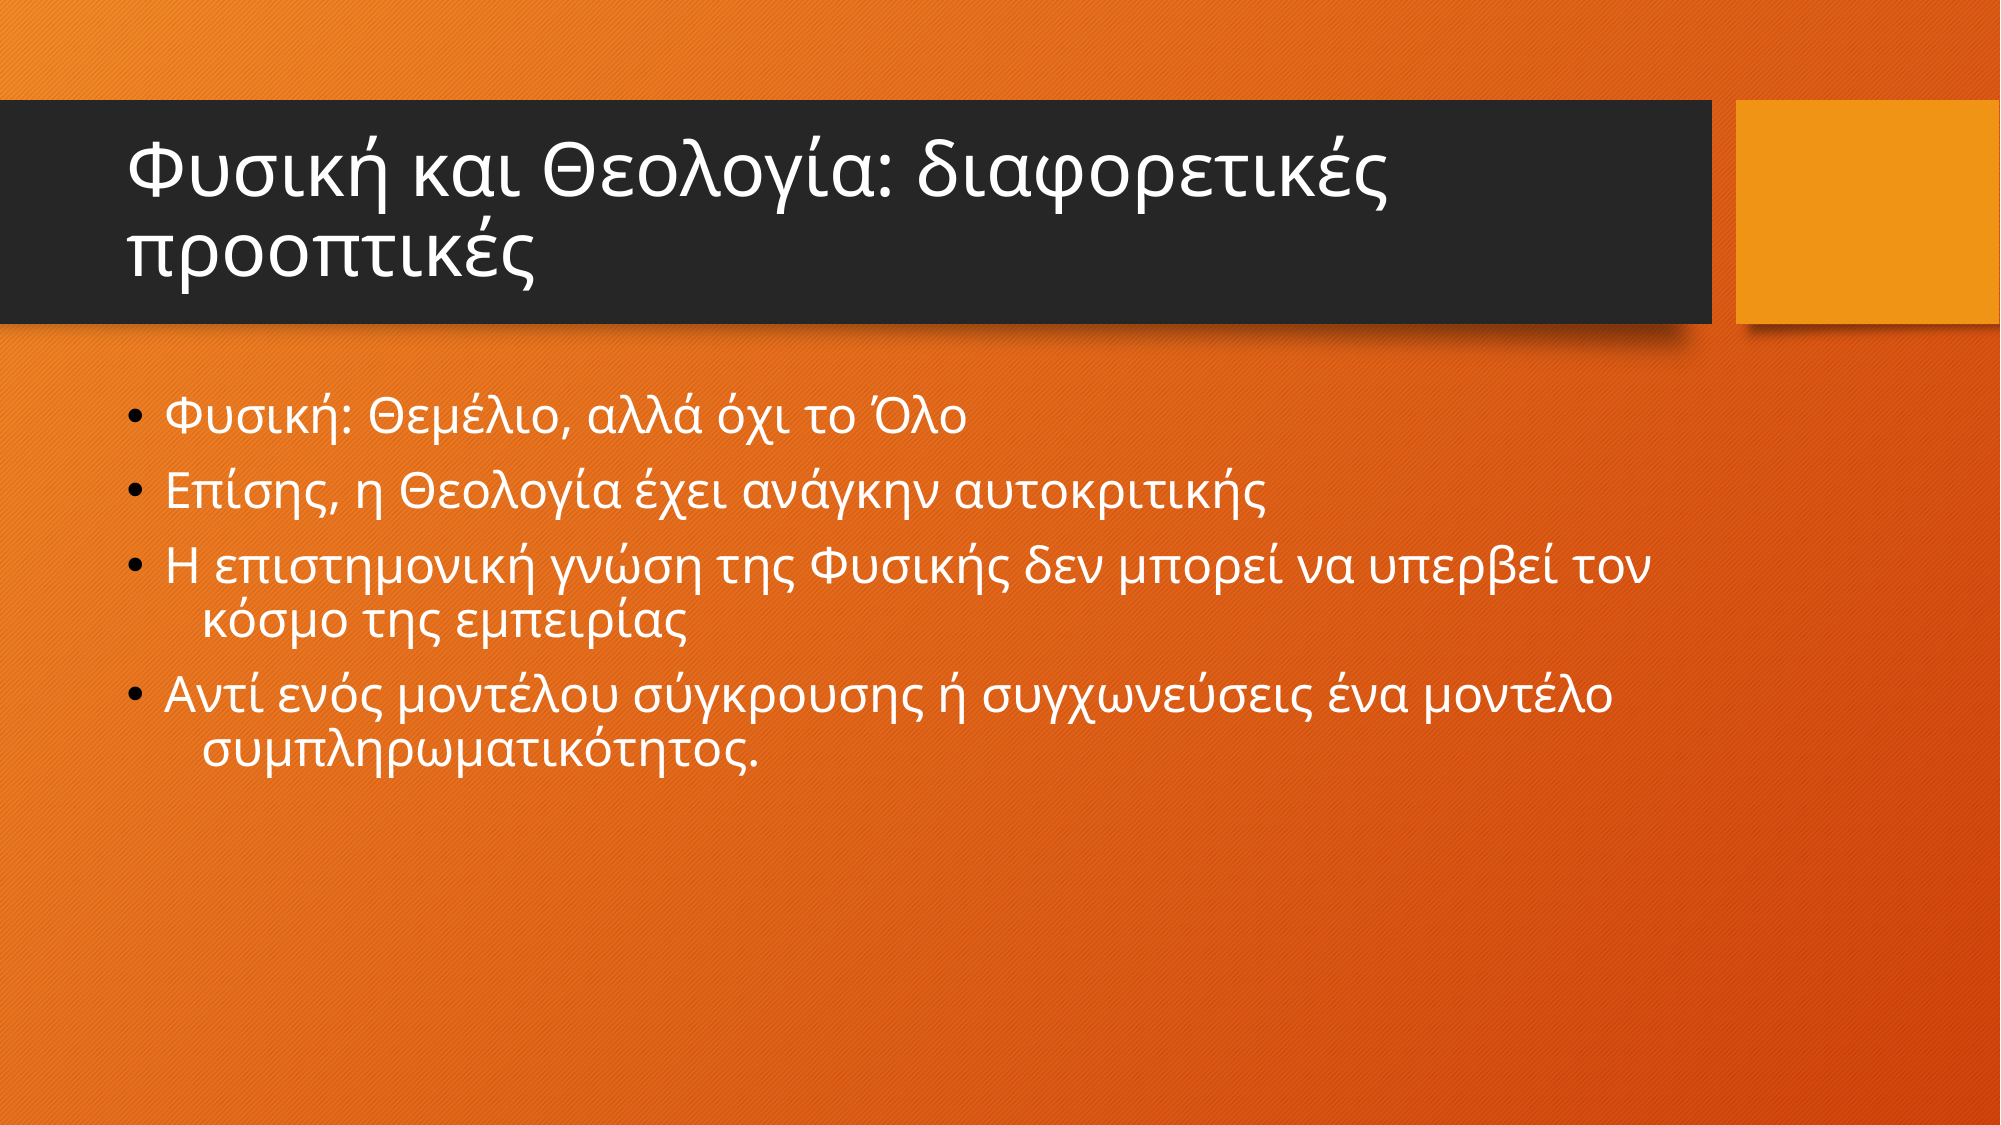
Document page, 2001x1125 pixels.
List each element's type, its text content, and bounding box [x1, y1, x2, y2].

list Φυσική: Θεμέλιο, αλλά όχι το Όλο Επίσης, η Θεολογία έχει ανάγκην αυτοκριτικής Η επιστημονική γνώση της Φυσικής δεν μπορεί να υπερβεί τον κόσμο της εμπειρίας Αντί ενός μοντέλου σύγκρουσης ή συγχωνεύσεις ένα μοντέλο συμπληρωματικότητος. [111, 383, 1689, 974]
title Φυσική και Θεολογία: διαφορετικές προοπτικές [111, 123, 1689, 301]
